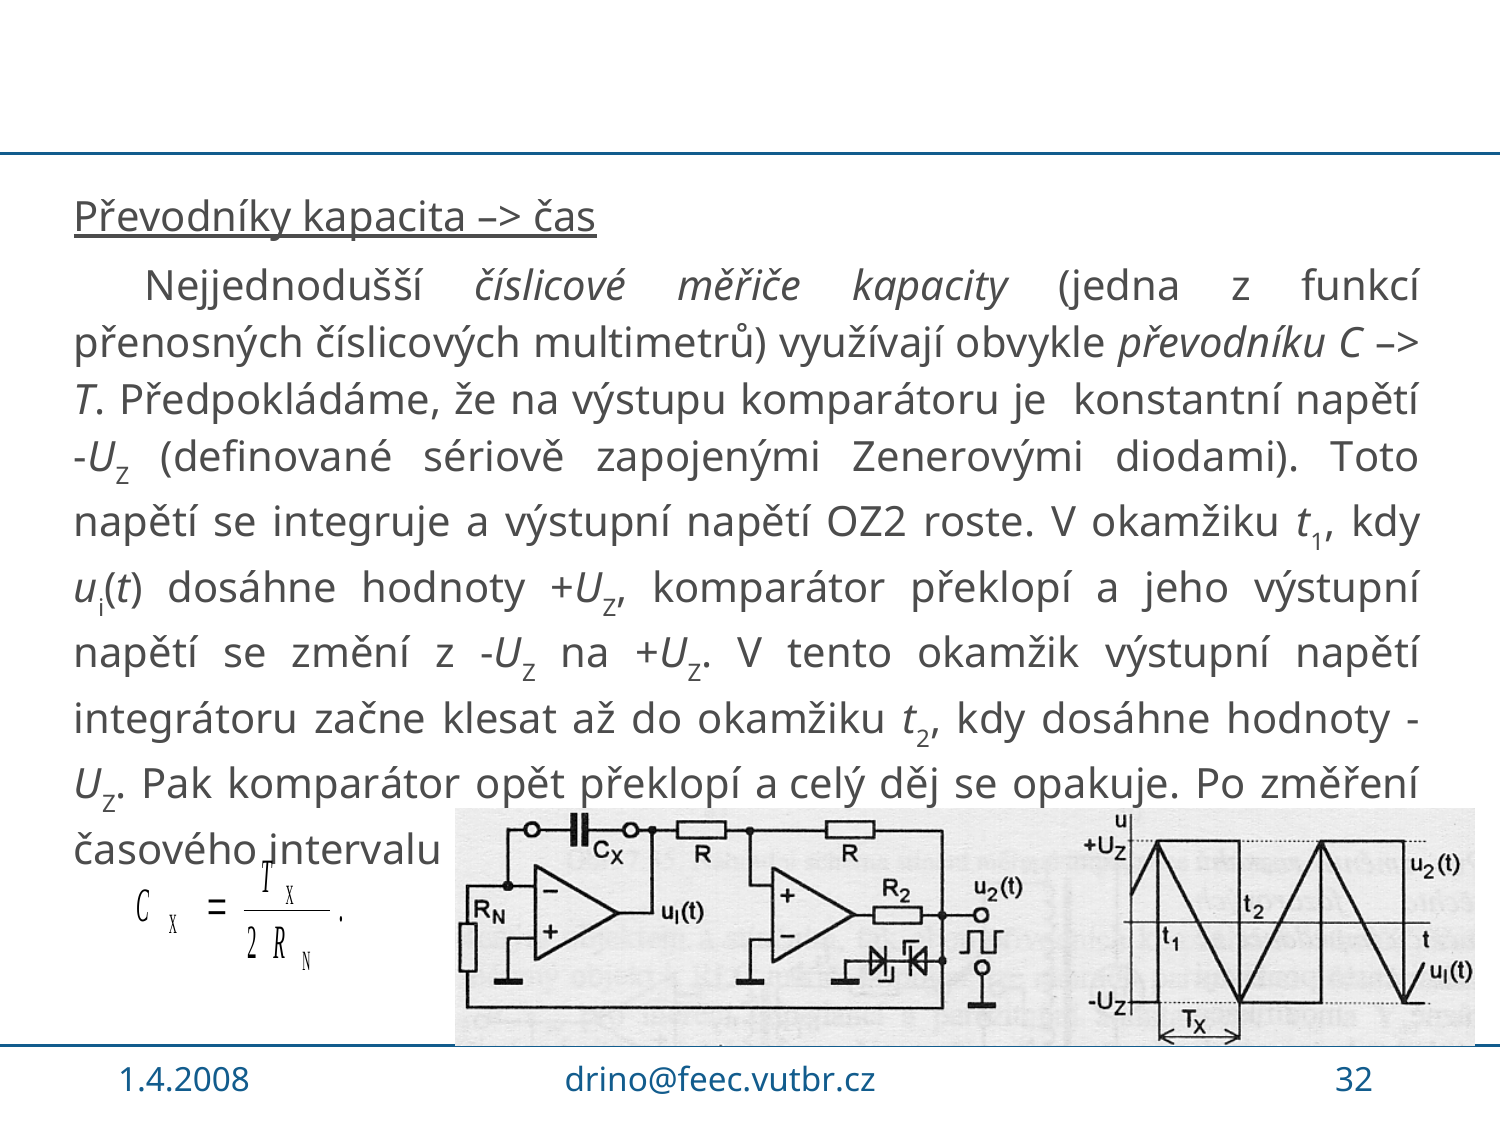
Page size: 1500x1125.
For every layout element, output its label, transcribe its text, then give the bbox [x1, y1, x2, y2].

picture [455, 808, 1475, 1046]
picture [130, 845, 358, 982]
text_box 1.4.2008 [103, 1049, 432, 1125]
text_box drino@feec.vutbr.cz [454, 1049, 987, 1125]
text_box <číslo> [1075, 1049, 1388, 1125]
text_box Převodníky kapacita –> čas Nejjednodušší číslicové měřiče kapacity (jedna z funkcí přenosných číslicových multimetrů) využívají obvykle převodníku C –> T. Předpokládáme, že na výstupu komparátoru je konstantní napětí -UZ (definované sériově zapojenými Zenerovými diodami). Toto napětí se integruje a výstupní napětí OZ2 roste. V okamžiku t1, kdy ui(t) dosáhne hodnoty +UZ, komparátor překlopí a jeho výstupní napětí se změní z -UZ na +UZ. V tento okamžik výstupní napětí integrátoru začne klesat až do okamžiku t2, kdy dosáhne hodnoty -UZ. Pak komparátor opět překlopí a celý děj se opakuje. Po změření časového intervalu TX=t1-t2, který lze snadno změřit čítačem, platí že [59, 178, 1442, 893]
